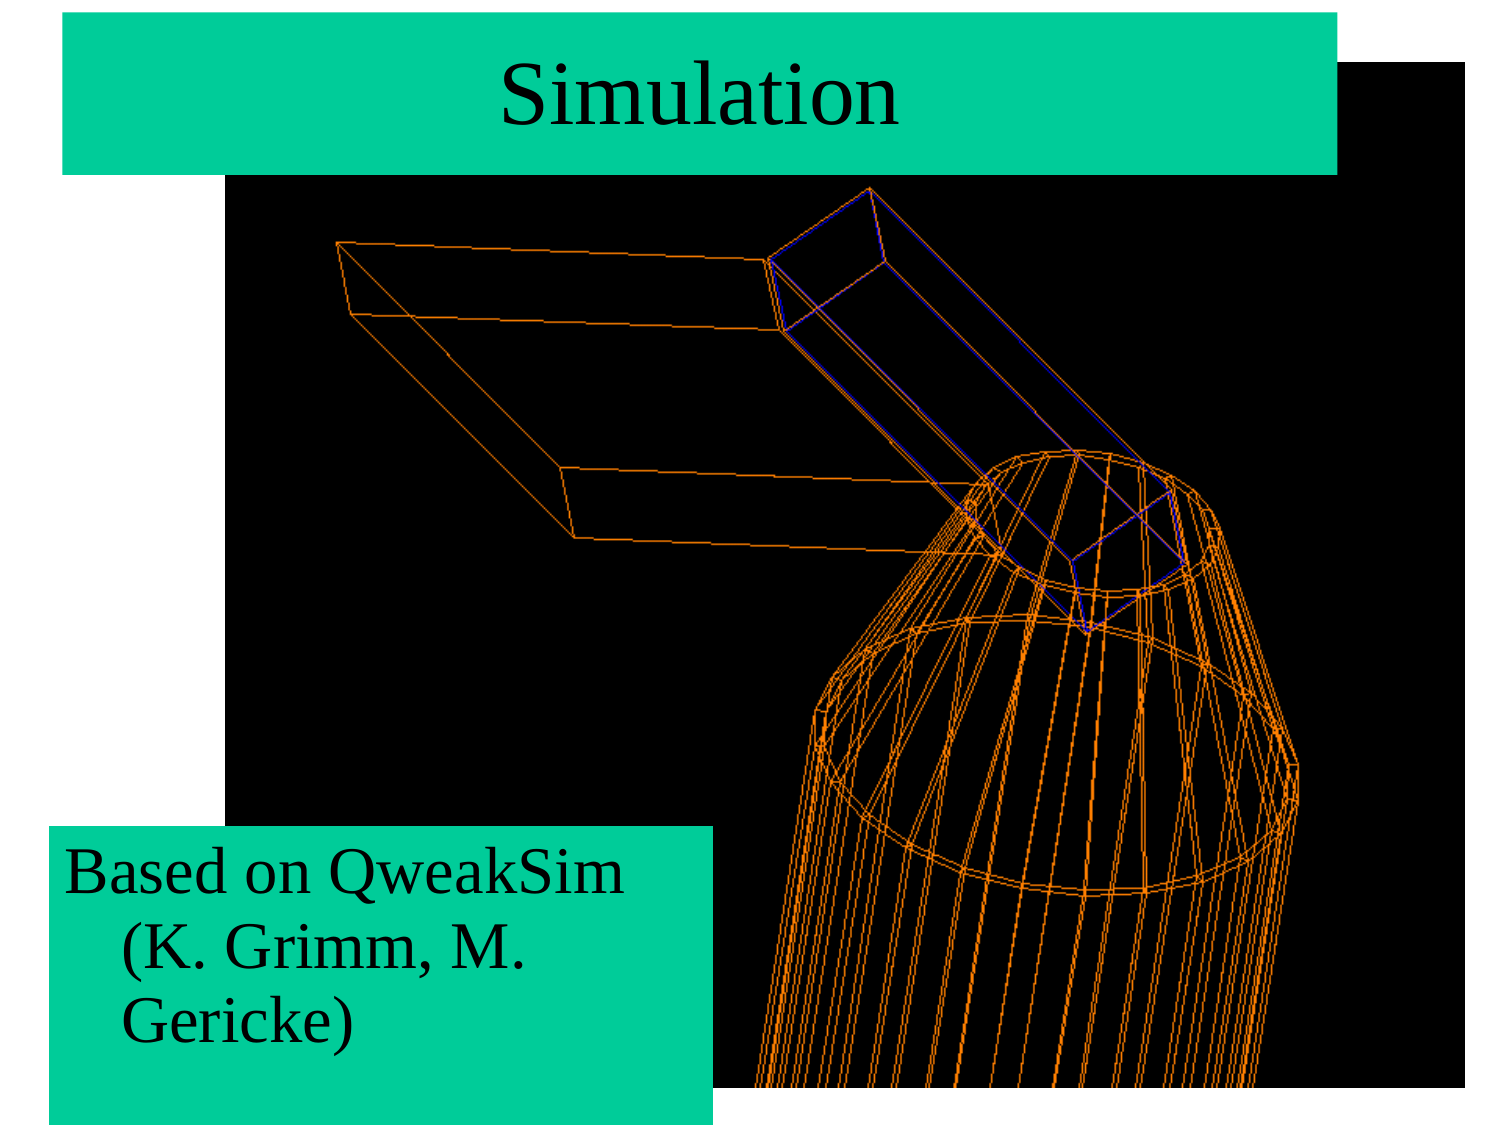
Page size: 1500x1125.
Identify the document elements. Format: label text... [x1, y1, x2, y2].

list Based on QweakSim (K. Grimm, M. Gericke) [50, 826, 713, 1125]
picture [225, 62, 1465, 1088]
title Simulation [62, 12, 1338, 175]
